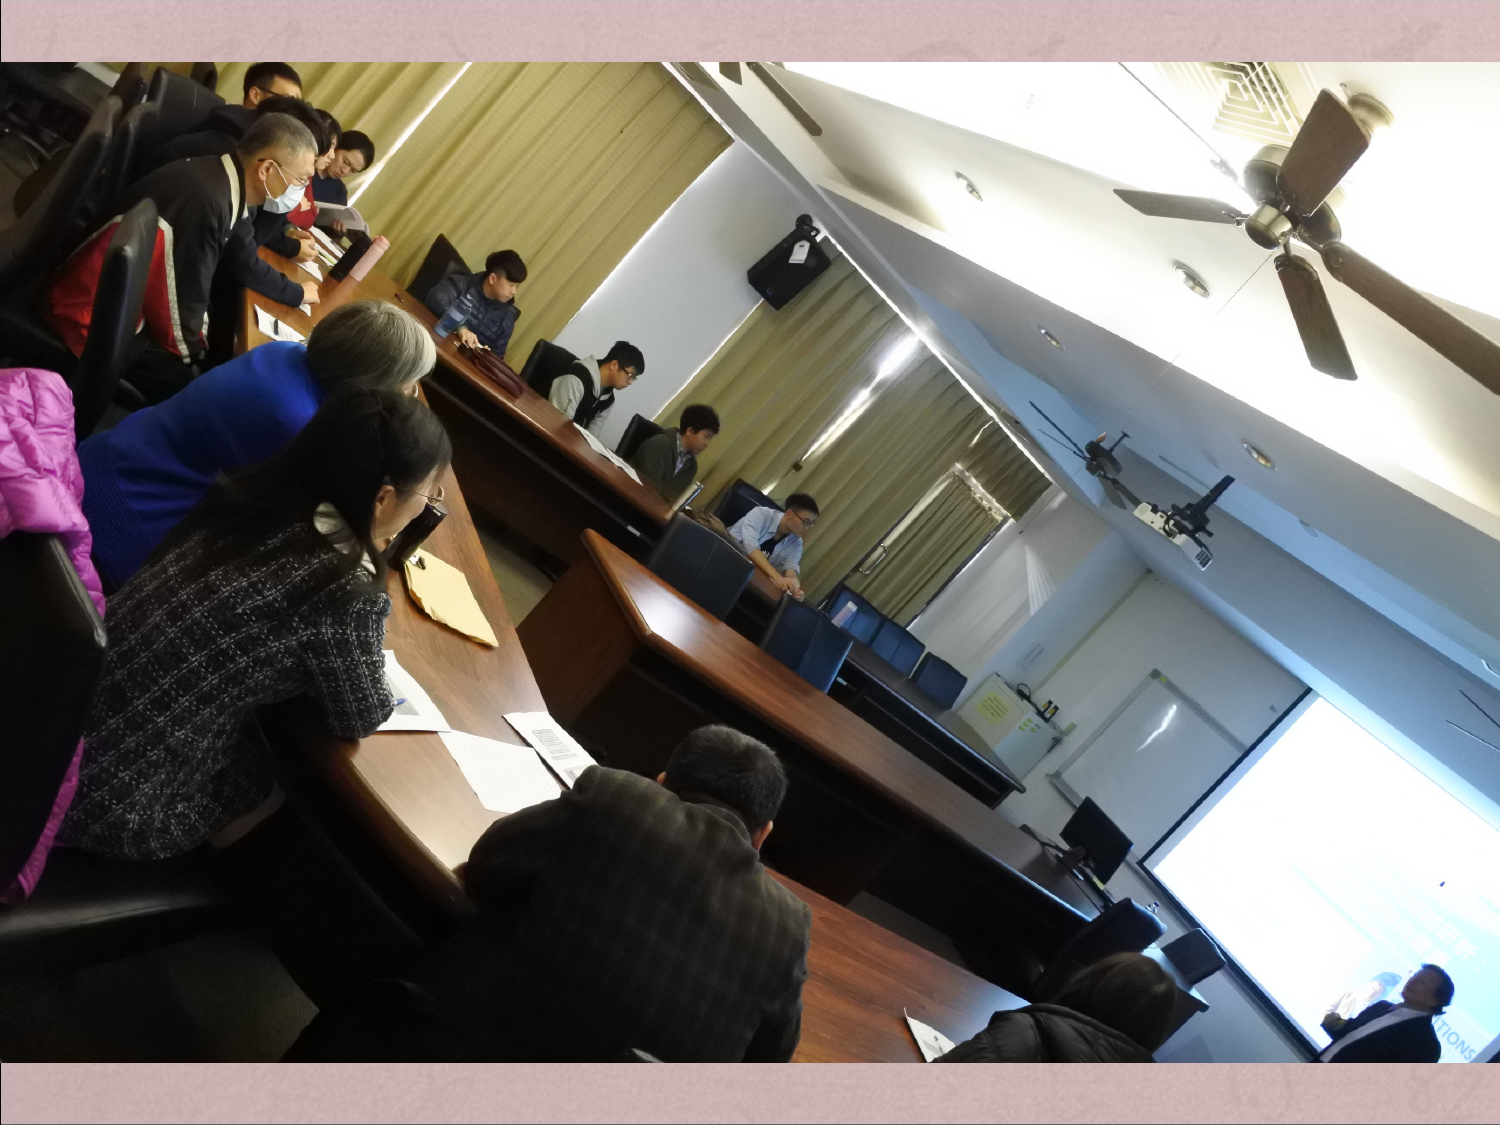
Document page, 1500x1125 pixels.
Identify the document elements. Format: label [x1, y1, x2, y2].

picture [0, 62, 1500, 1063]
